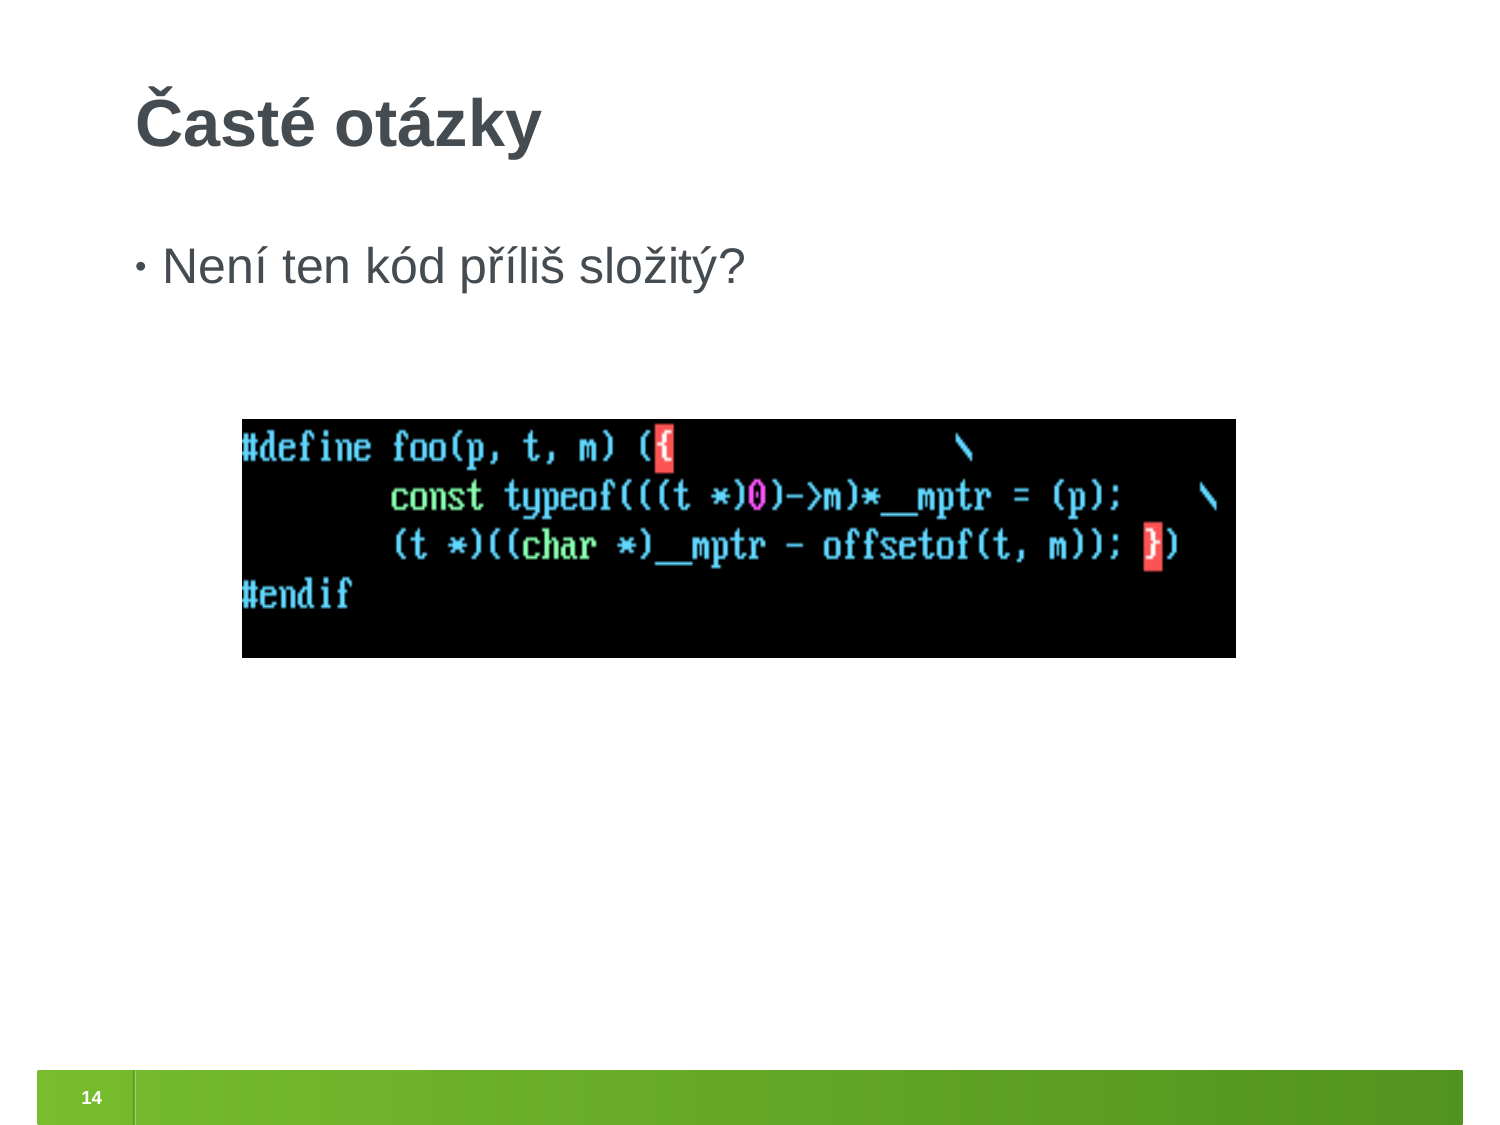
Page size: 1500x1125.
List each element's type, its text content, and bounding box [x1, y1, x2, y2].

list Není ten kód příliš složitý? [135, 238, 1372, 982]
picture [242, 419, 1236, 658]
title Časté otázky [135, 41, 1372, 204]
